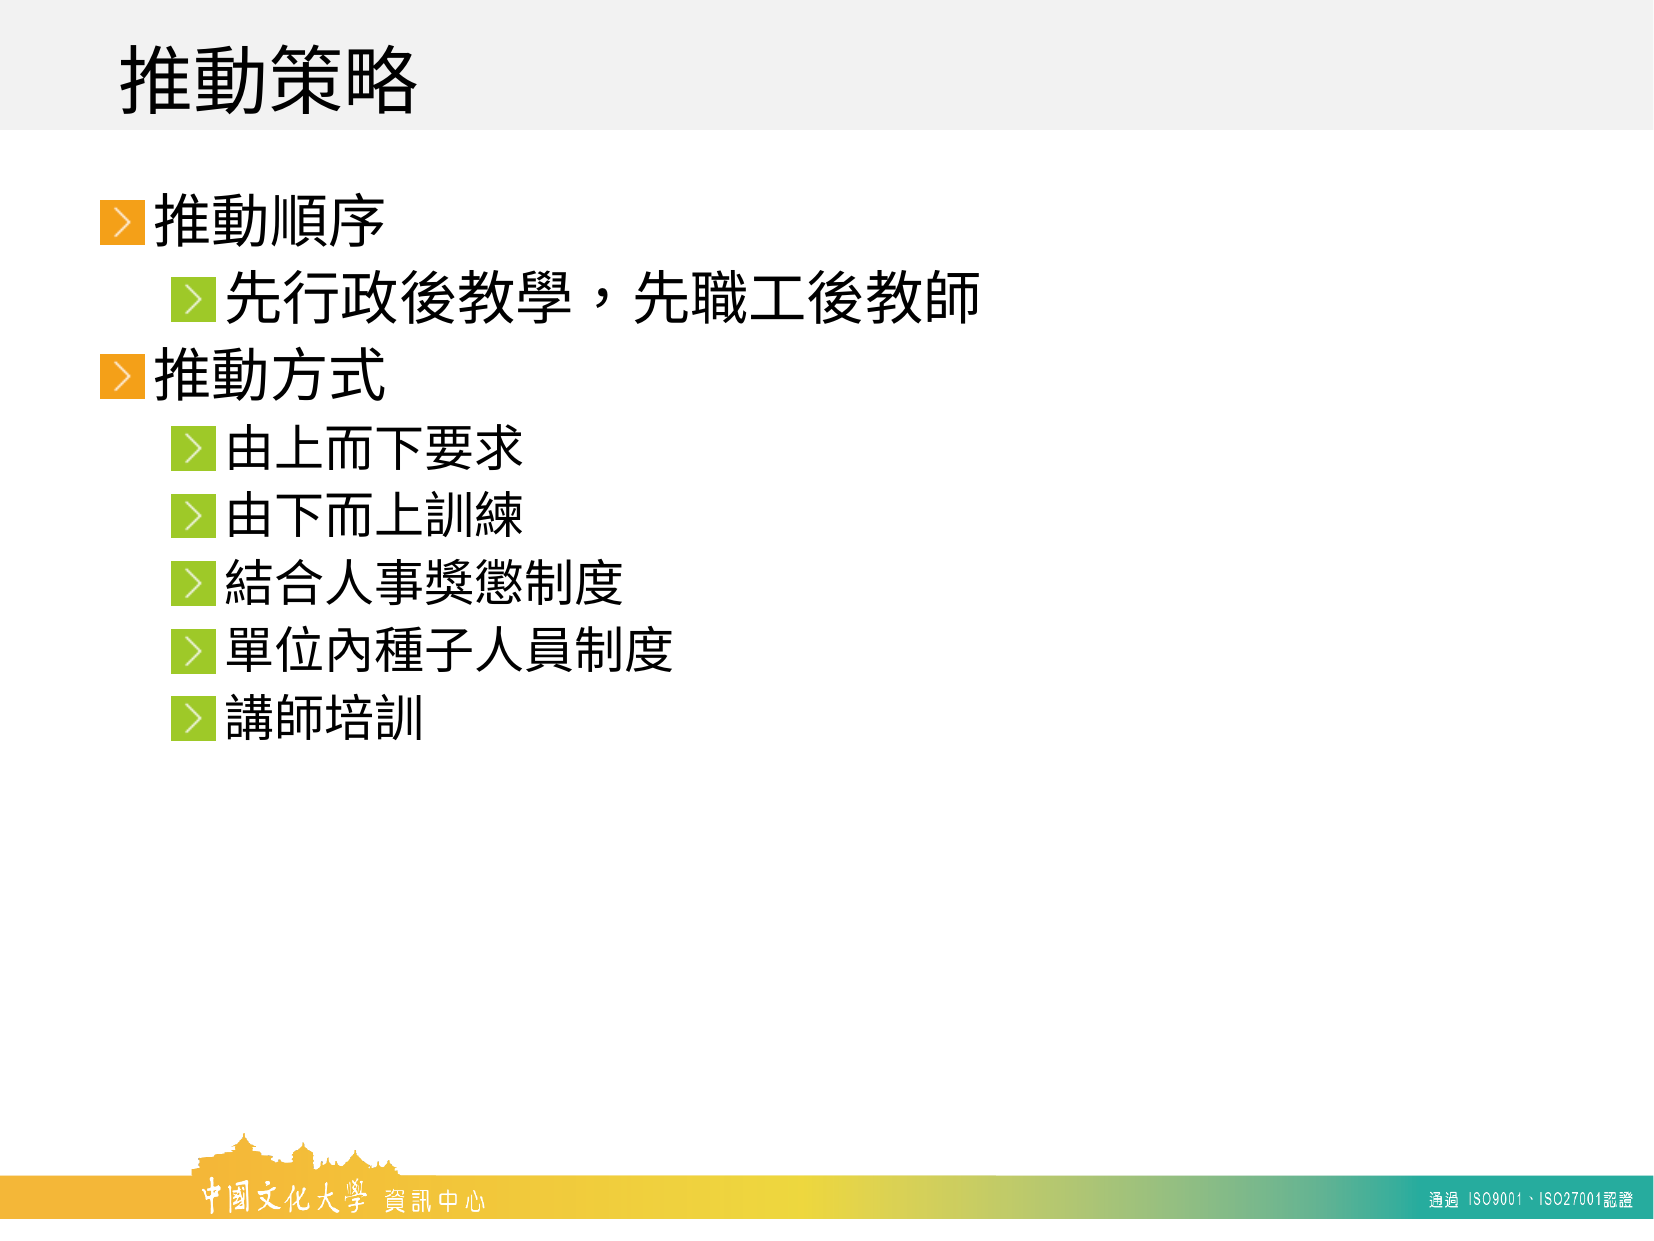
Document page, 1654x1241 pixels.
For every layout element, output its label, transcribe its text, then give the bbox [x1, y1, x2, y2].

picture [0, 1133, 1654, 1219]
list 推動順序 先行政後教學，先職工後教師 推動方式 由上而下要求 由下而上訓練 結合人事獎懲制度 單位內種子人員制度 講師培訓 [82, 190, 1571, 1028]
title 推動策略 [118, 0, 1571, 166]
